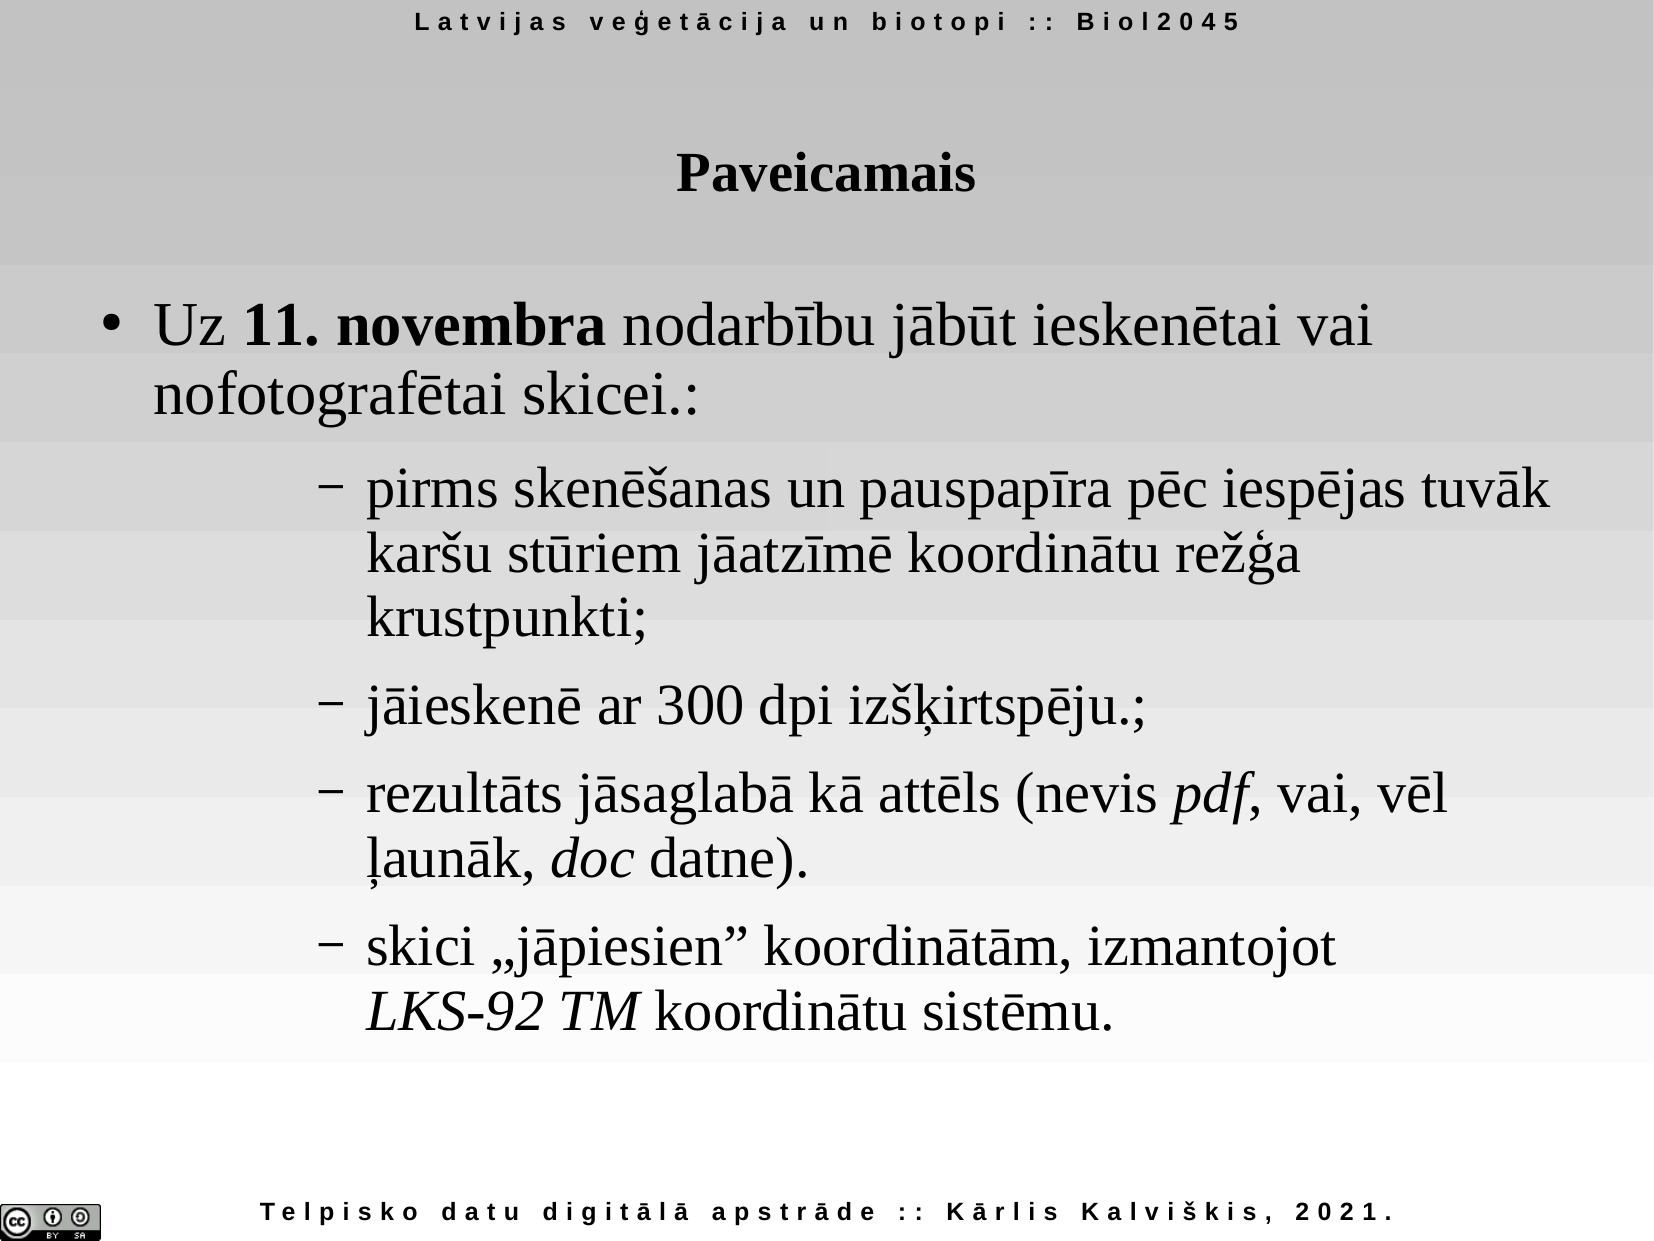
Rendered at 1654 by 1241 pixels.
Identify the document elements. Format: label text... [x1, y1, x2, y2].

picture [0, 0, 1654, 1241]
list Uz 11. novembra nodarbību jābūt ieskenētai vai nofotografētai skicei.: pirms skenēšanas un pauspapīra pēc iespējas tuvāk karšu stūriem jāatzīmē koordinātu režģa krustpunkti; jāieskenē ar 300 dpi izšķirtspēju.; rezultāts jāsaglabā kā attēls (nevis pdf, vai, vēl ļaunāk, doc datne). skici „jāpiesien” koordinātām, izmantojot LKS‑92 TM koordinātu sistēmu. [82, 289, 1571, 1113]
title Paveicamais [29, 49, 1625, 296]
